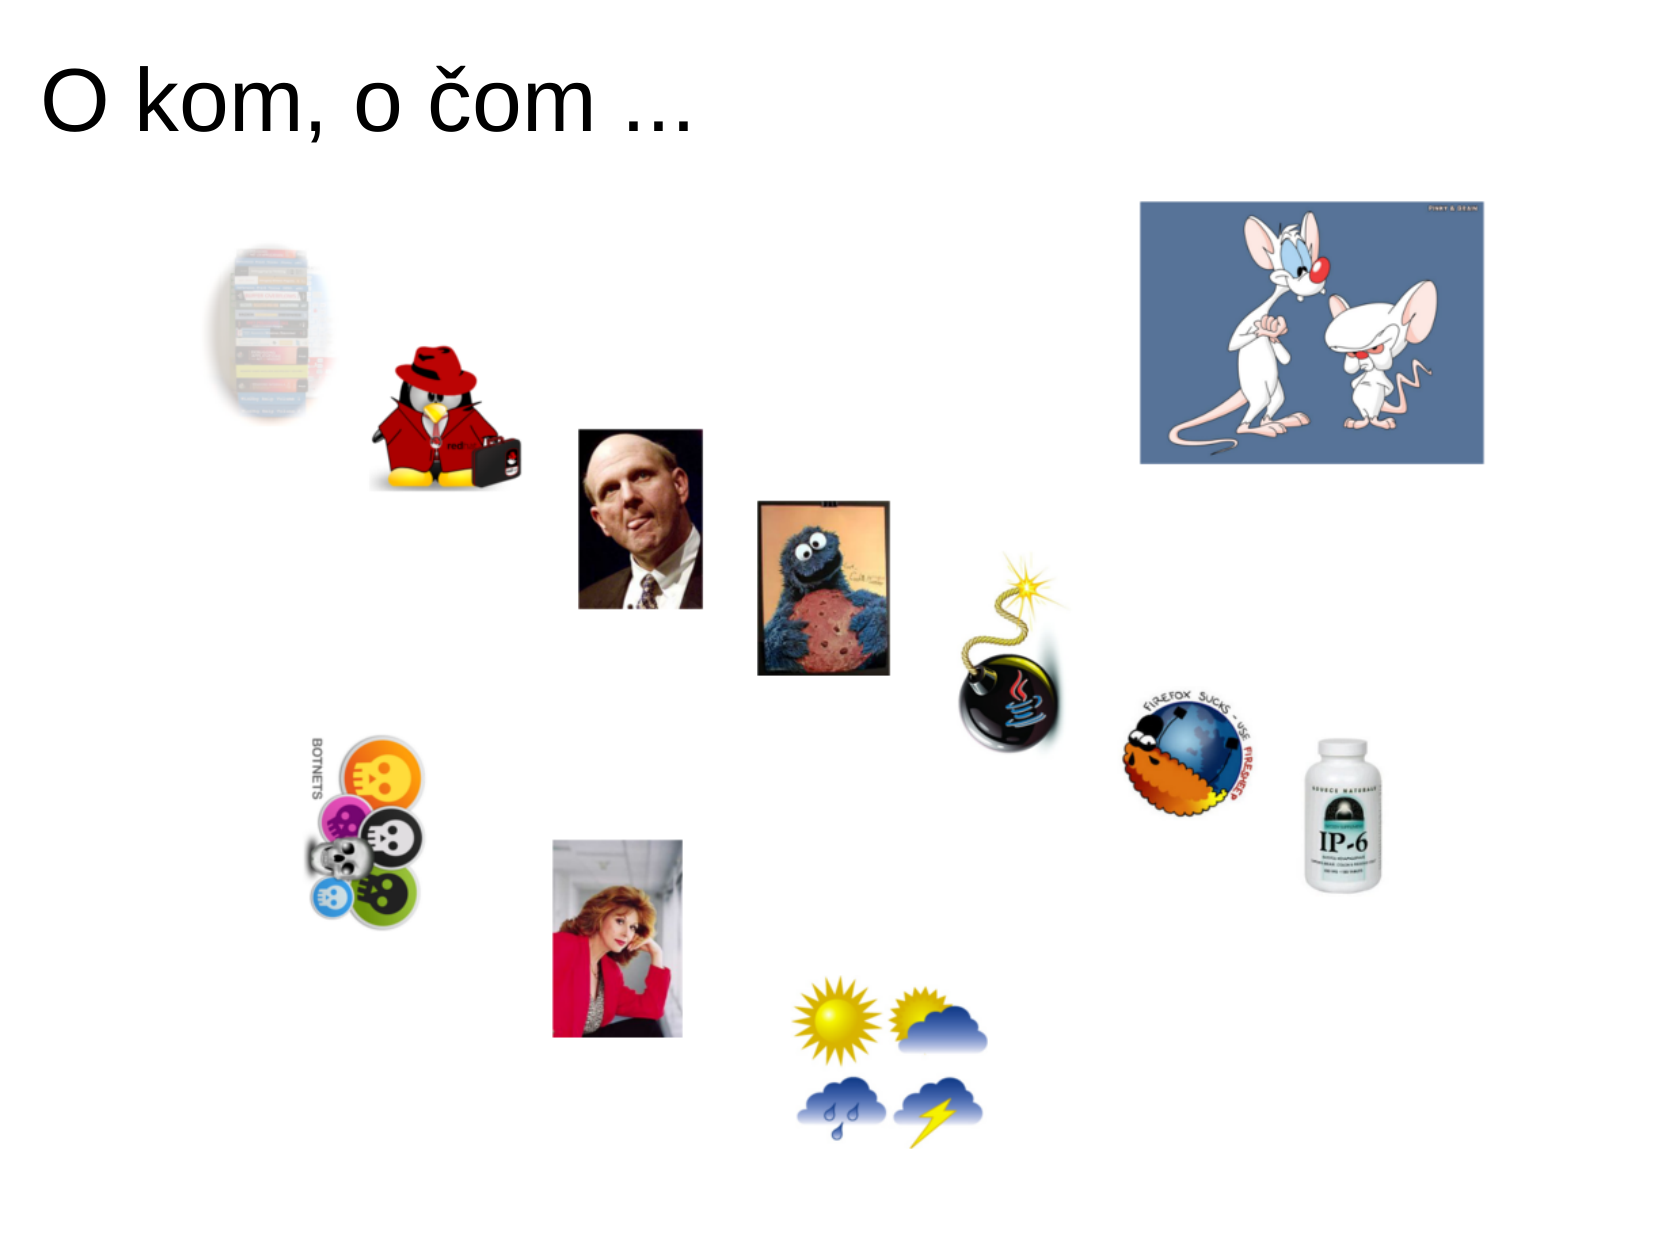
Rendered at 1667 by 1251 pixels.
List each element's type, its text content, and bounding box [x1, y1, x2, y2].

title O kom, o čom ... [40, 50, 1627, 201]
picture [147, 177, 1536, 1218]
